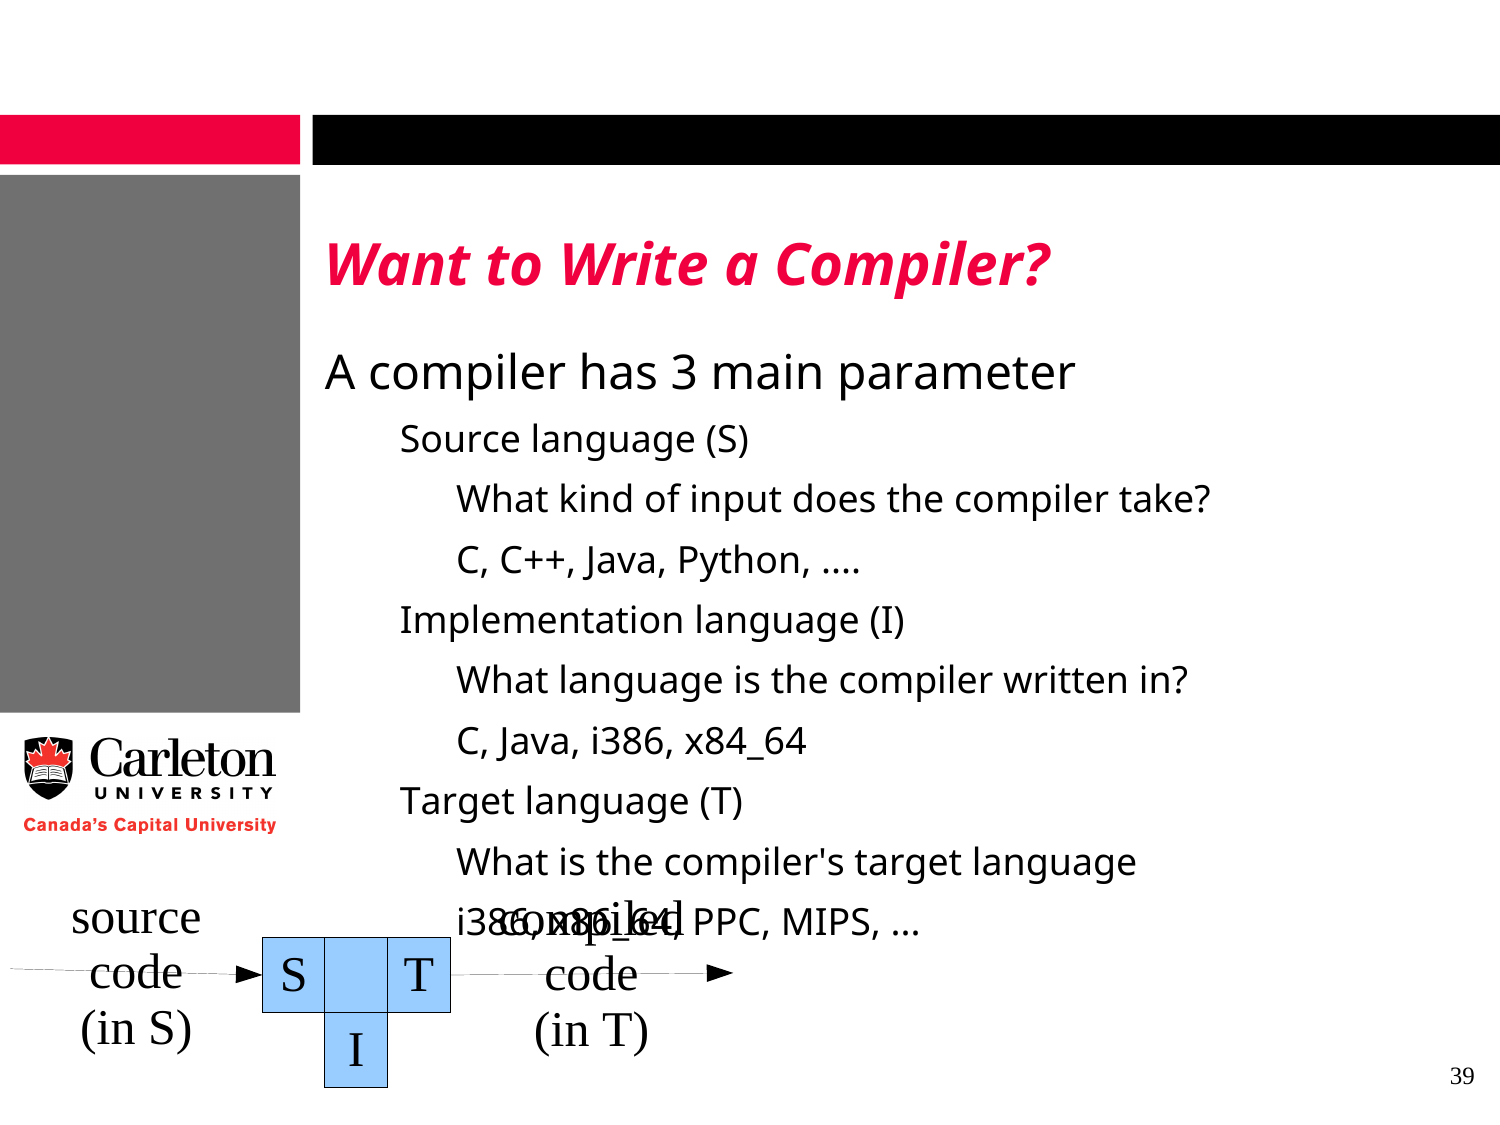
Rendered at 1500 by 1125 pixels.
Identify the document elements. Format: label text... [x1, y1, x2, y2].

text_box I [324, 1012, 388, 1088]
list A compiler has 3 main parameter Source language (S) What kind of input does the compiler take? C, C++, Java, Python, .... Implementation language (I) What language is the compiler written in? C, Java, i386, x84_64 Target language (T) What is the compiler's target language i386, x86_64, PPC, MIPS, ... [324, 324, 1450, 1036]
text_box T [387, 937, 451, 1013]
picture [24, 737, 276, 834]
title Want to Write a Compiler? [324, 194, 1450, 324]
text_box [324, 937, 387, 1012]
text_box S [262, 937, 324, 1013]
